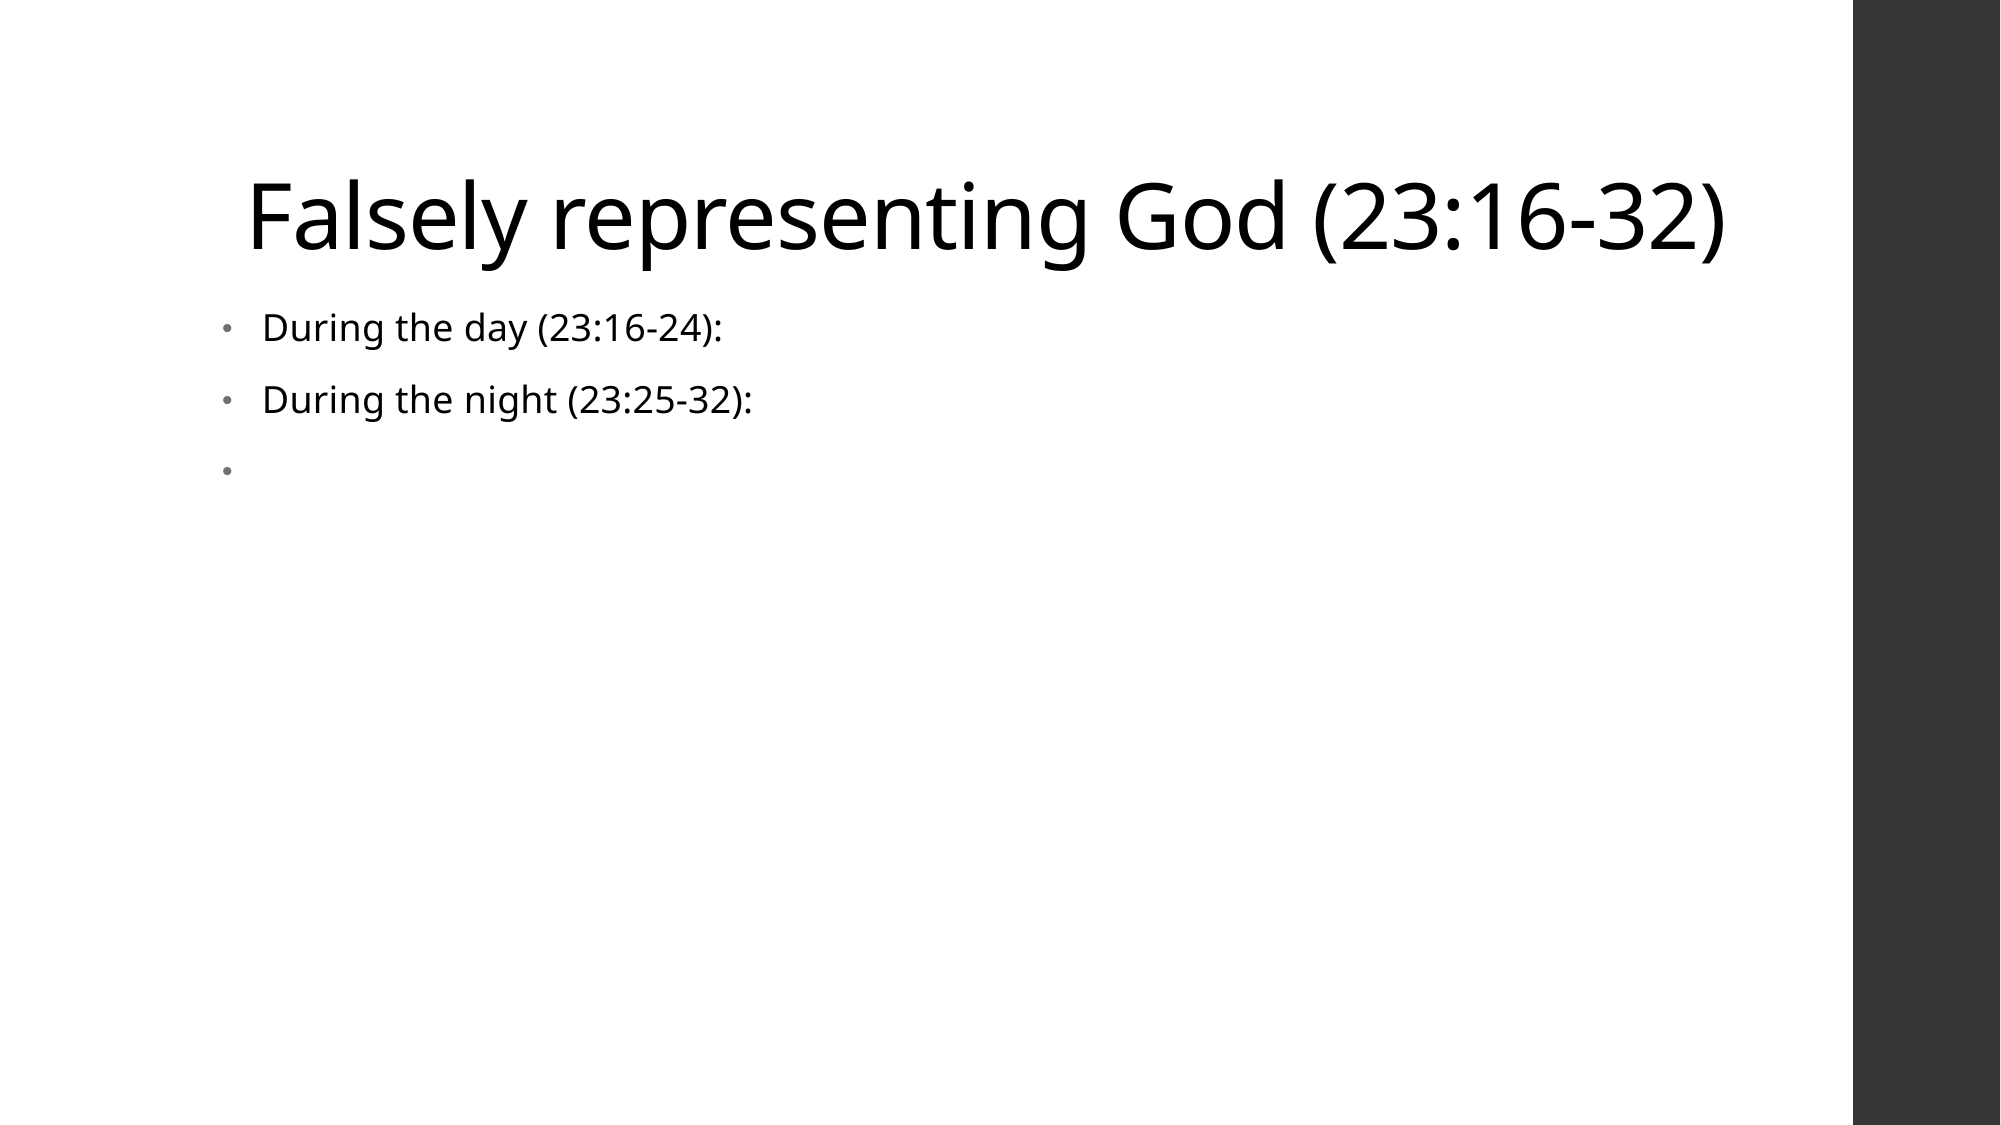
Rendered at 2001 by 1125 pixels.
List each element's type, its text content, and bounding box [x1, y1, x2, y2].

list During the day (23:16-24): During the night (23:25-32): [206, 299, 1617, 1014]
title Falsely representing God (23:16-32) [206, 60, 1797, 278]
